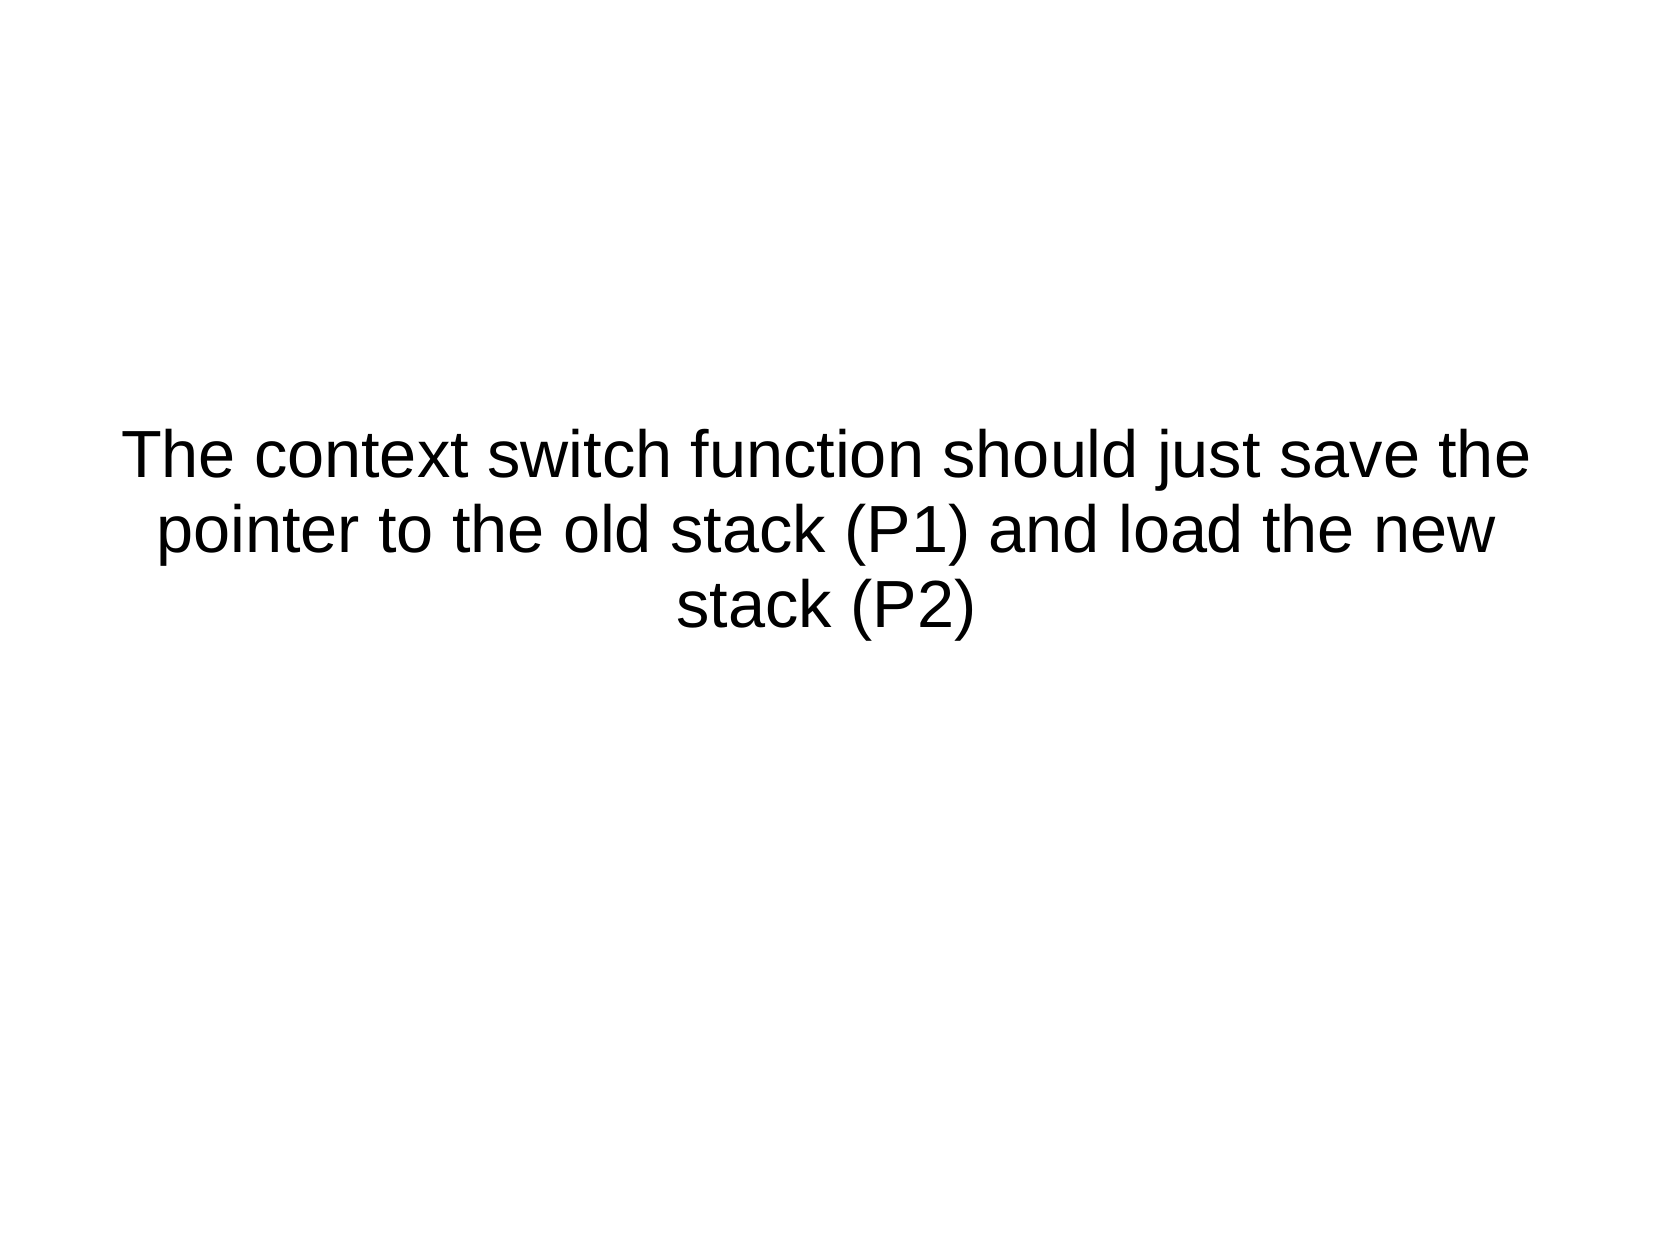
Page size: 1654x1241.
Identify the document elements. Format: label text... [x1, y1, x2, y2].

subtitle The context switch function should just save the pointer to the old stack (P1) and load the new stack (P2) [82, 49, 1571, 1010]
